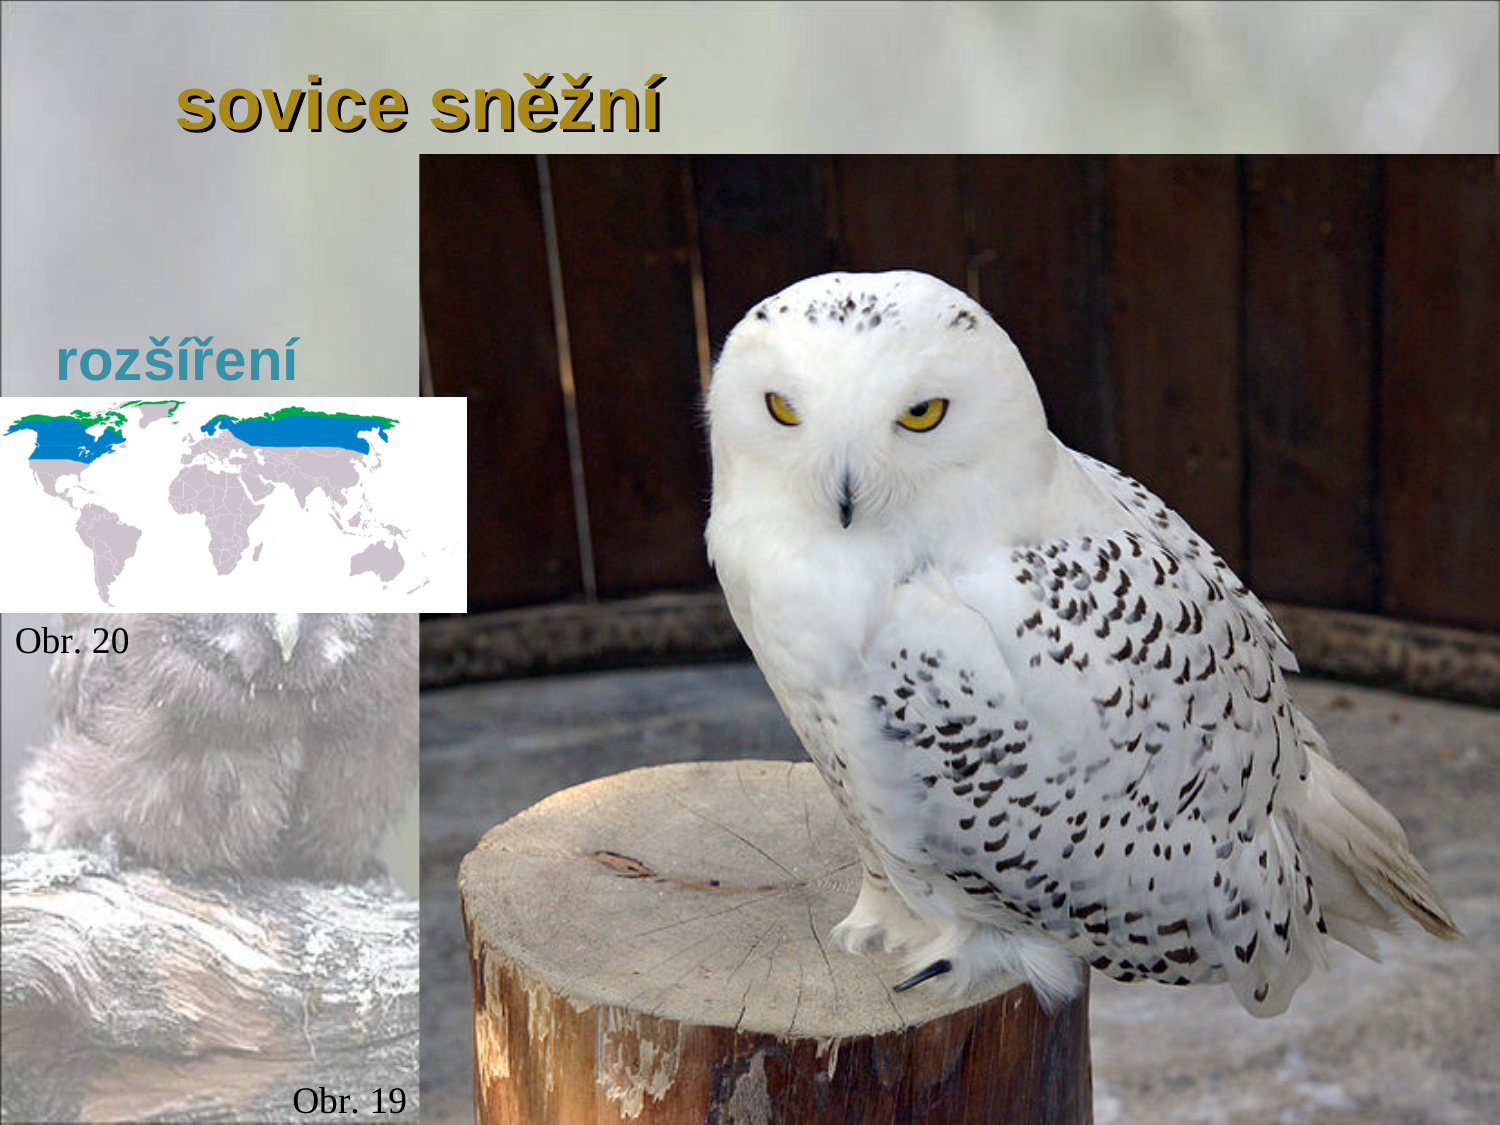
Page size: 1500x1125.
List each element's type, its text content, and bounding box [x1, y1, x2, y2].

picture [0, 0, 1500, 1125]
text_box rozšíření [41, 314, 455, 400]
text_box Obr. 20 [0, 608, 148, 669]
title sovice sněžní [159, 0, 1390, 188]
text_box Obr. 19 [277, 1068, 431, 1125]
